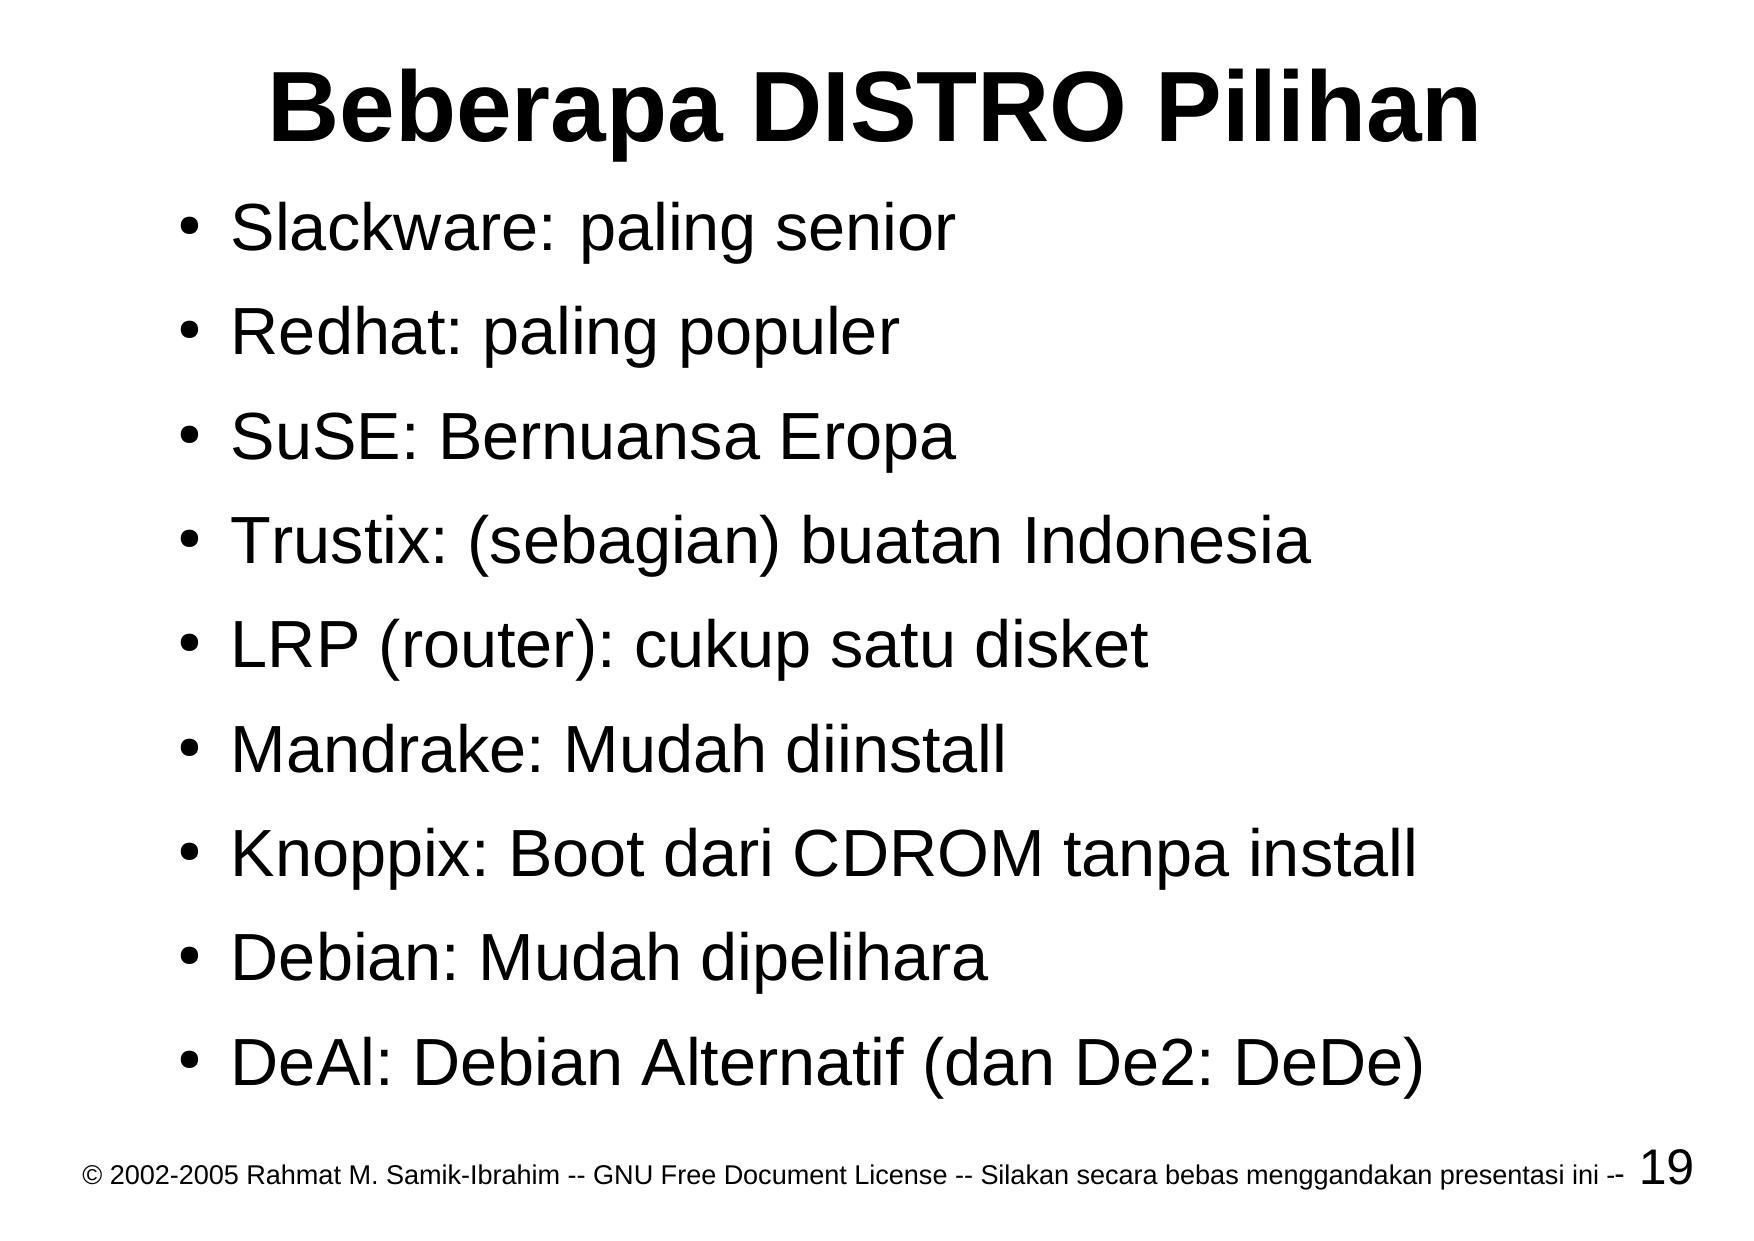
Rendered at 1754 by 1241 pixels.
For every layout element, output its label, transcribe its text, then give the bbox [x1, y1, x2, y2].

list Slackware: paling senior Redhat: paling populer SuSE: Bernuansa Eropa Trustix: (sebagian) buatan Indonesia LRP (router): cukup satu disket Mandrake: Mudah diinstall Knoppix: Boot dari CDROM tanpa install Debian: Mudah dipelihara DeAl: Debian Alternatif (dan De2: DeDe) [142, 190, 1579, 1156]
title Beberapa DISTRO Pilihan [167, 43, 1585, 171]
